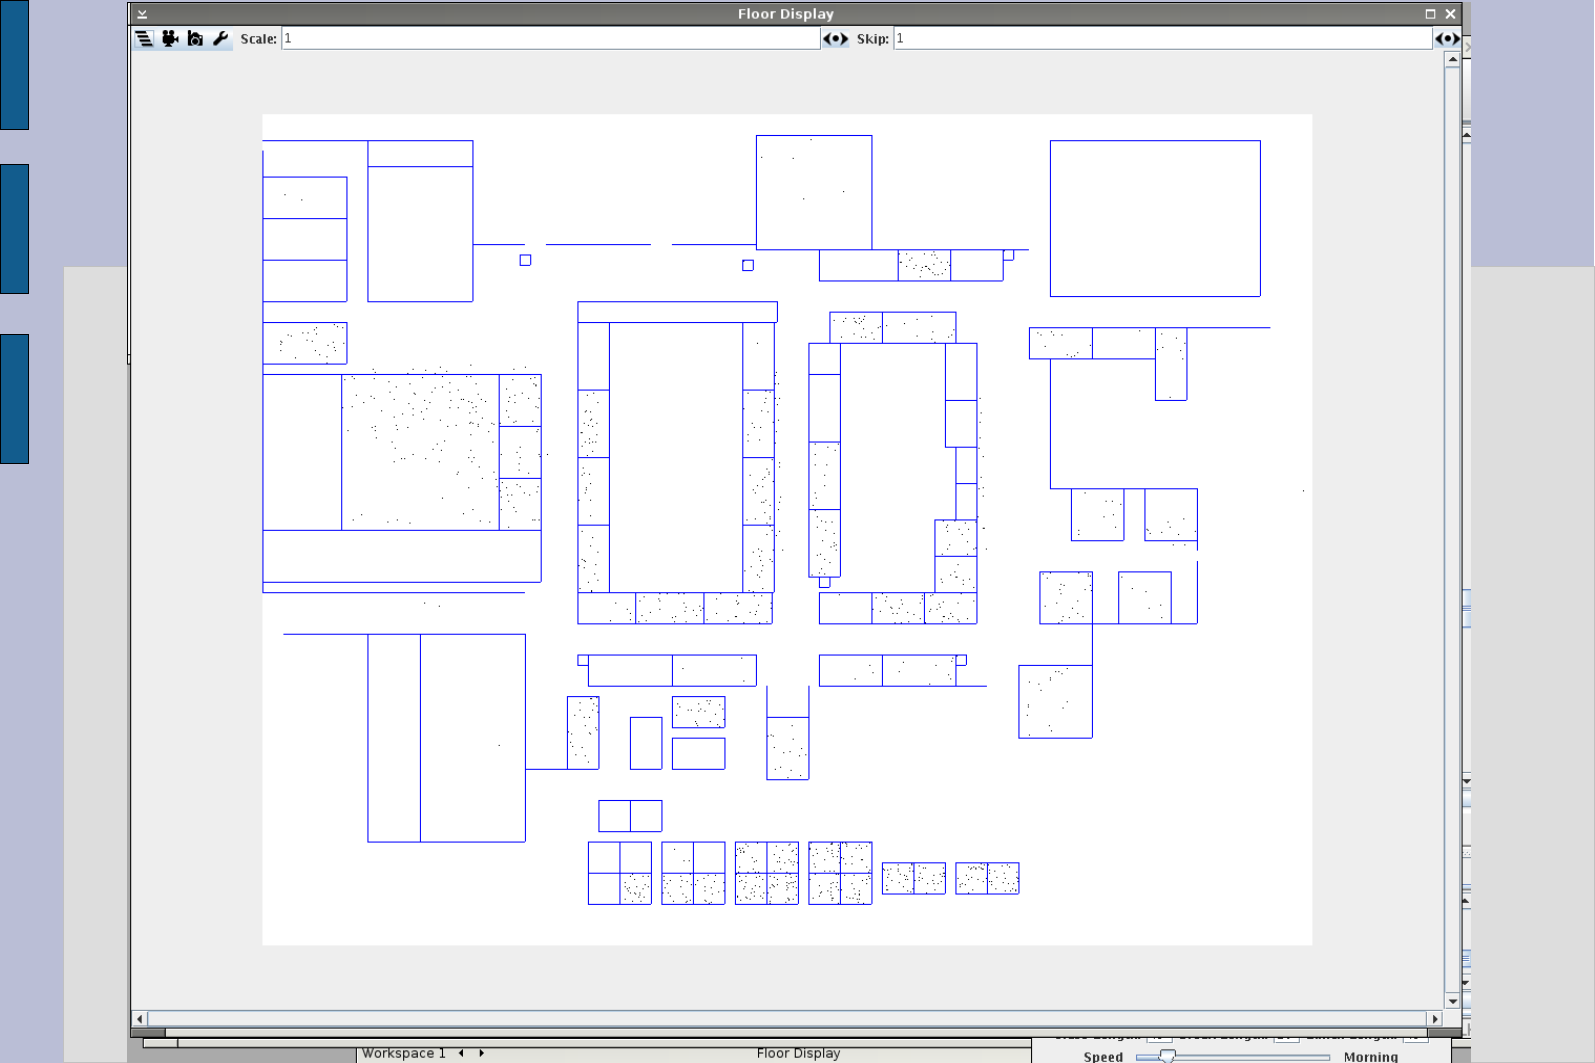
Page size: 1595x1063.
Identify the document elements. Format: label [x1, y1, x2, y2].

picture [127, 2, 1471, 1063]
